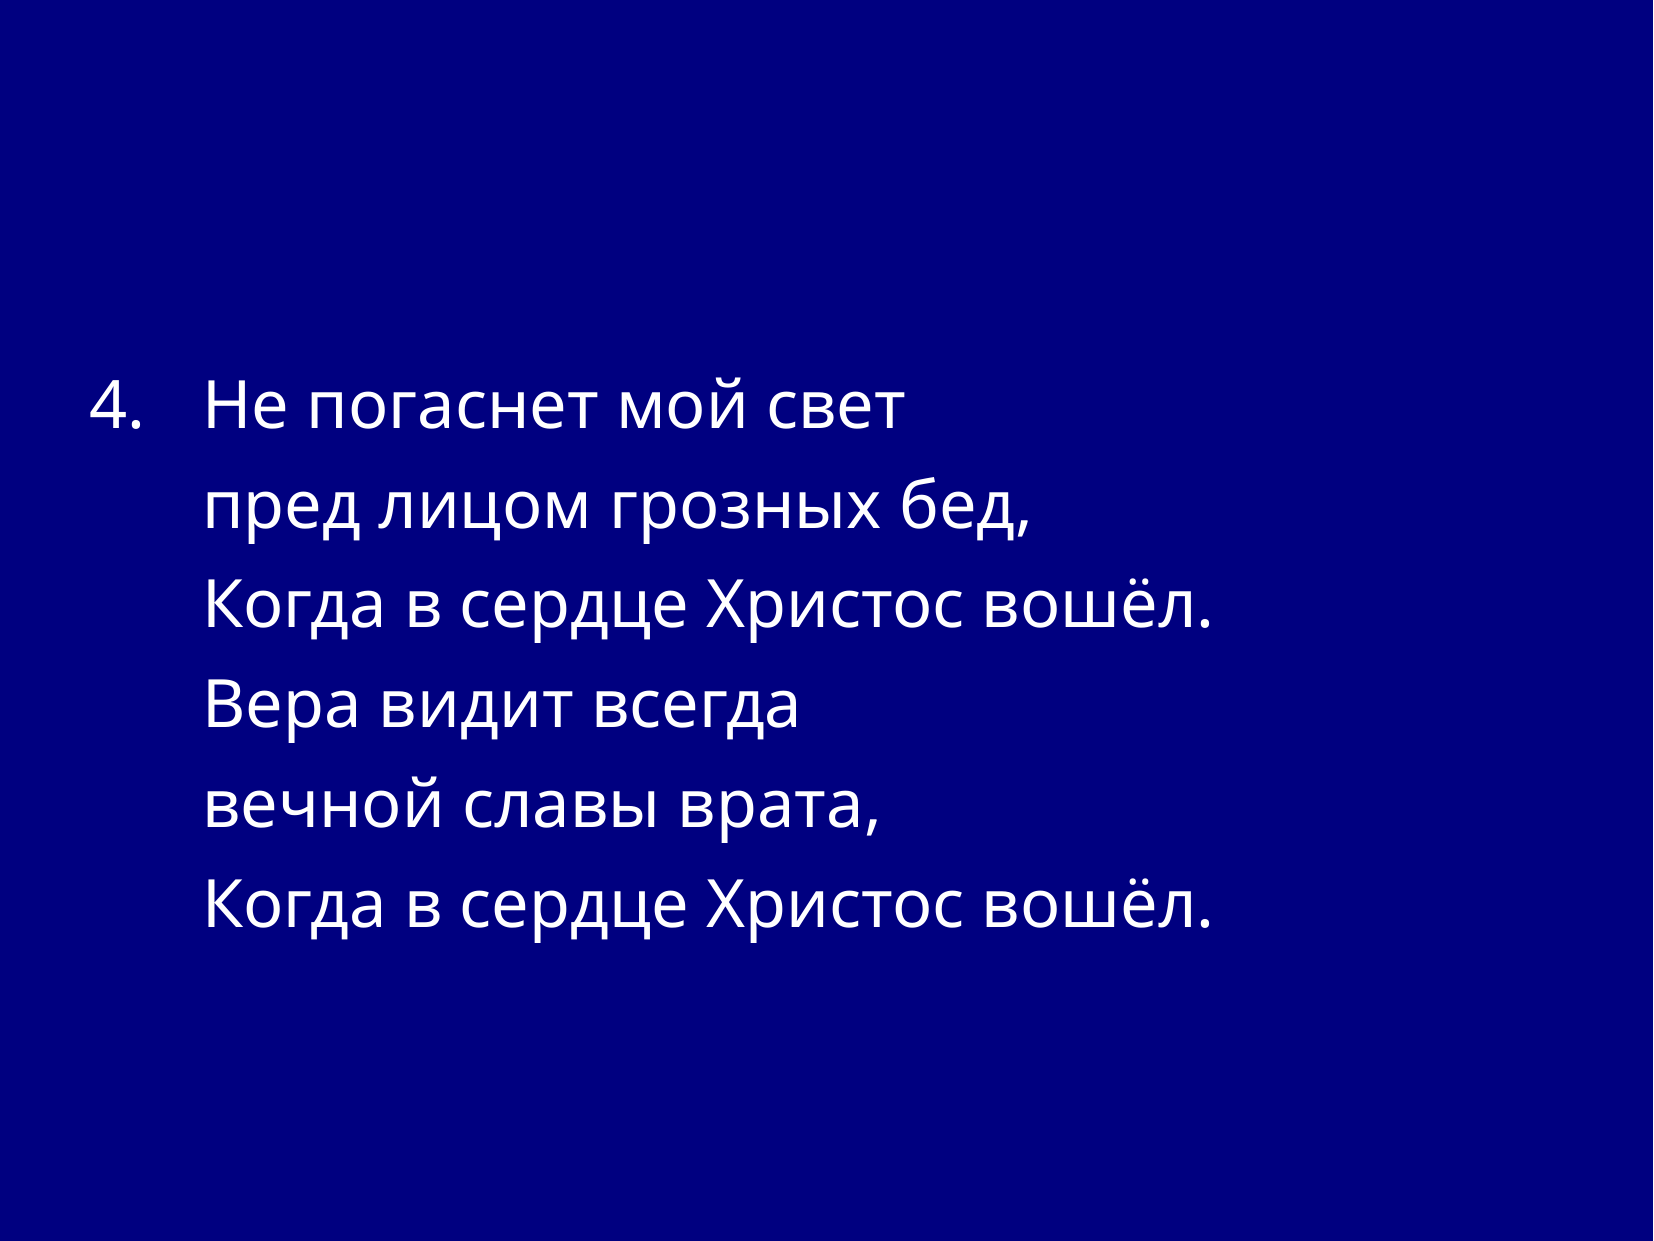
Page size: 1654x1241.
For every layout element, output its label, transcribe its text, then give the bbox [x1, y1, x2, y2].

text_box 4. Не погаснет мой свет пред лицом грозных бед, Когда в сердце Христос вошёл. Вера видит всегда вечной славы врата, Когда в сердце Христос вошёл. [75, 150, 1576, 1163]
